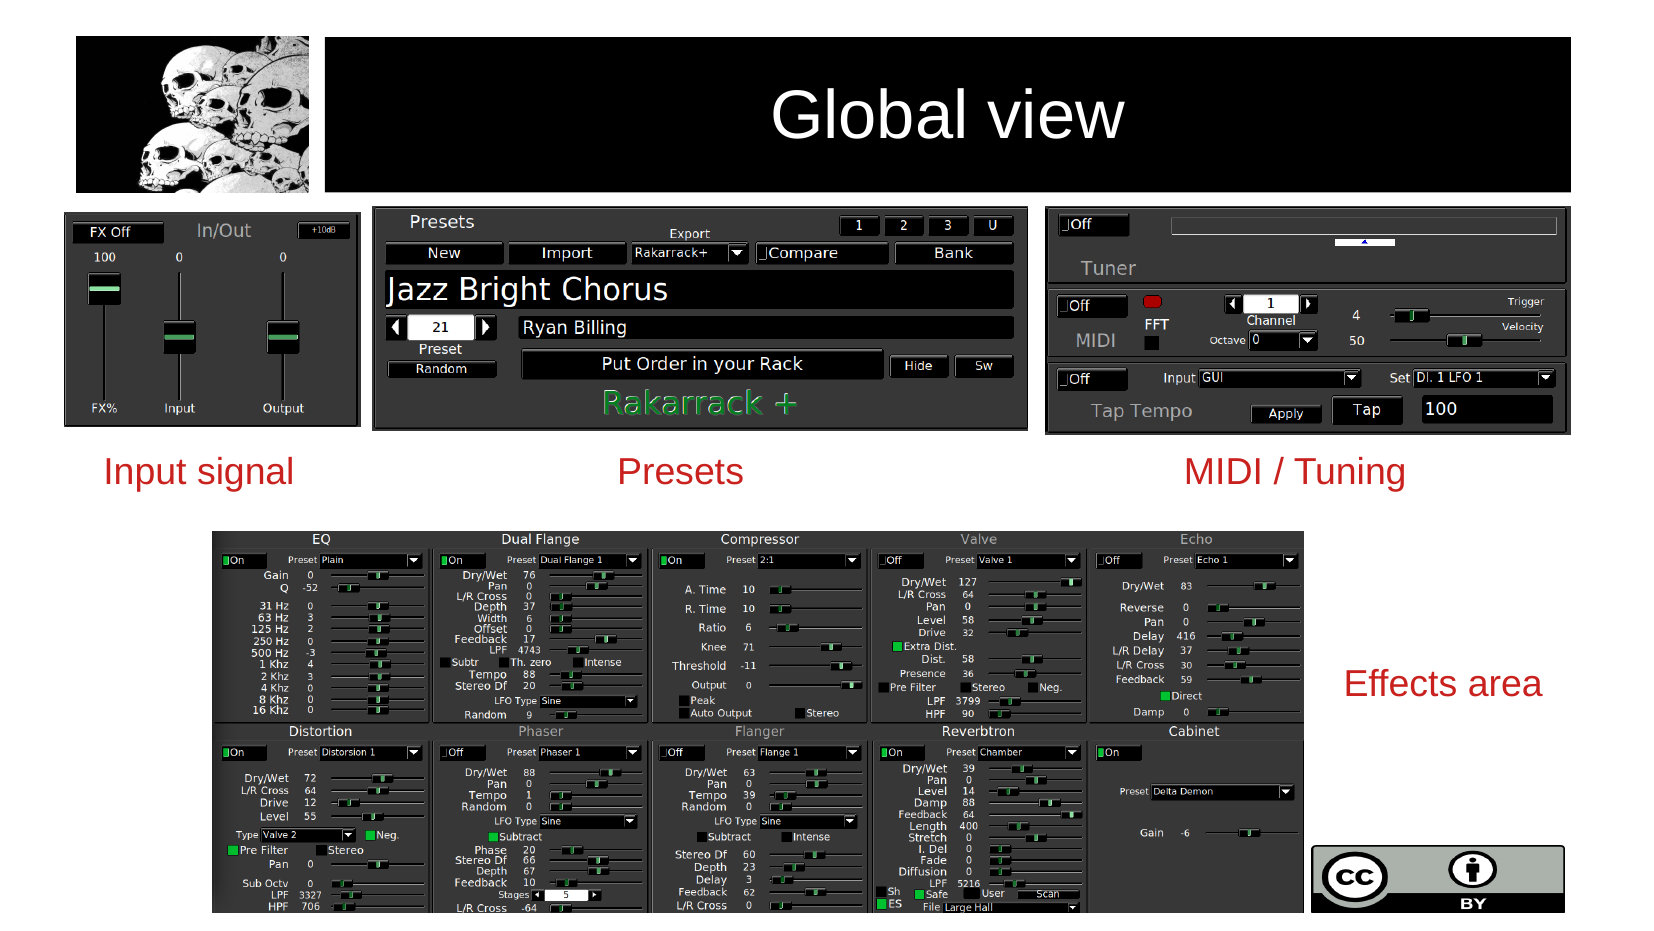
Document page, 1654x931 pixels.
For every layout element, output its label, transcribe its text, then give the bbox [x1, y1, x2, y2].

picture [64, 212, 361, 427]
title Global view [324, 37, 1571, 193]
text_box Presets [602, 442, 780, 502]
text_box Effects area [1328, 655, 1595, 715]
text_box MIDI / Tuning [1169, 442, 1436, 502]
picture [212, 531, 1304, 913]
picture [76, 36, 309, 193]
text_box Input signal [88, 442, 325, 502]
picture [1311, 845, 1565, 913]
picture [372, 206, 1028, 431]
picture [1045, 206, 1571, 435]
